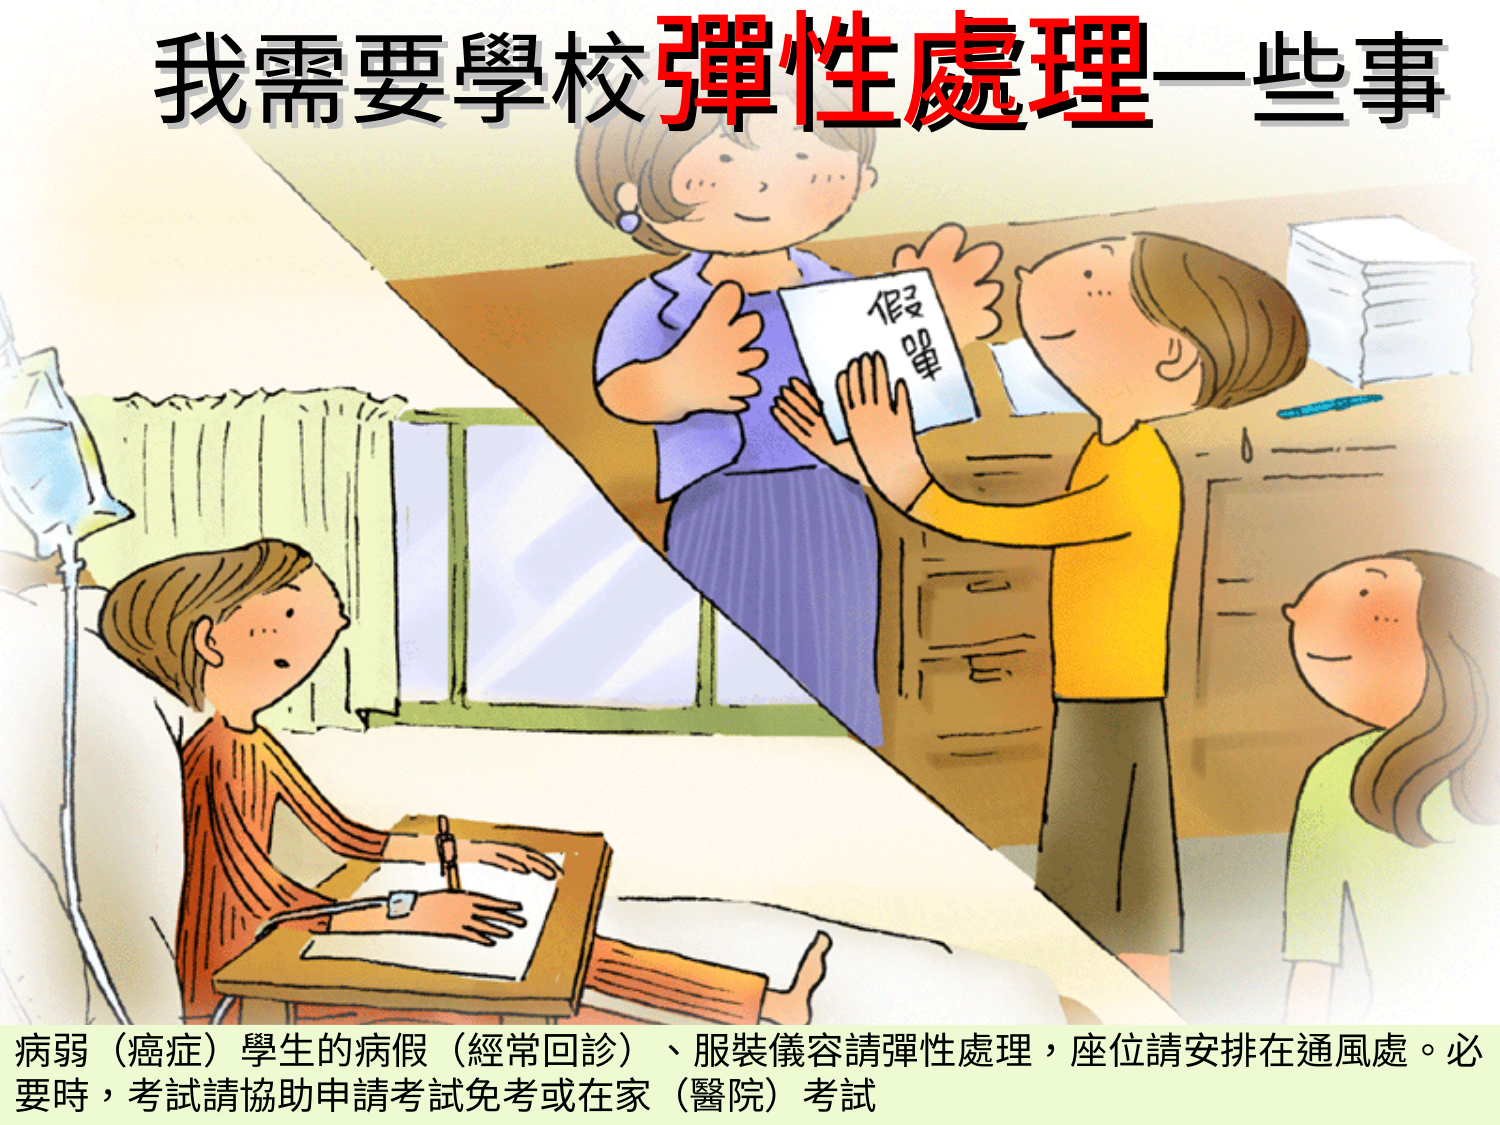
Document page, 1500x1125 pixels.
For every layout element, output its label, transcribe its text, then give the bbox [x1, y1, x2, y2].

picture [0, 0, 1500, 1024]
subtitle 病弱（癌症）學生的病假（經常回診）、服裝儀容請彈性處理，座位請安排在通風處。必要時，考試請協助申請考試免考或在家（醫院）考試 [0, 1024, 1500, 1125]
title 我需要學校彈性處理一些事 [124, 0, 1500, 150]
